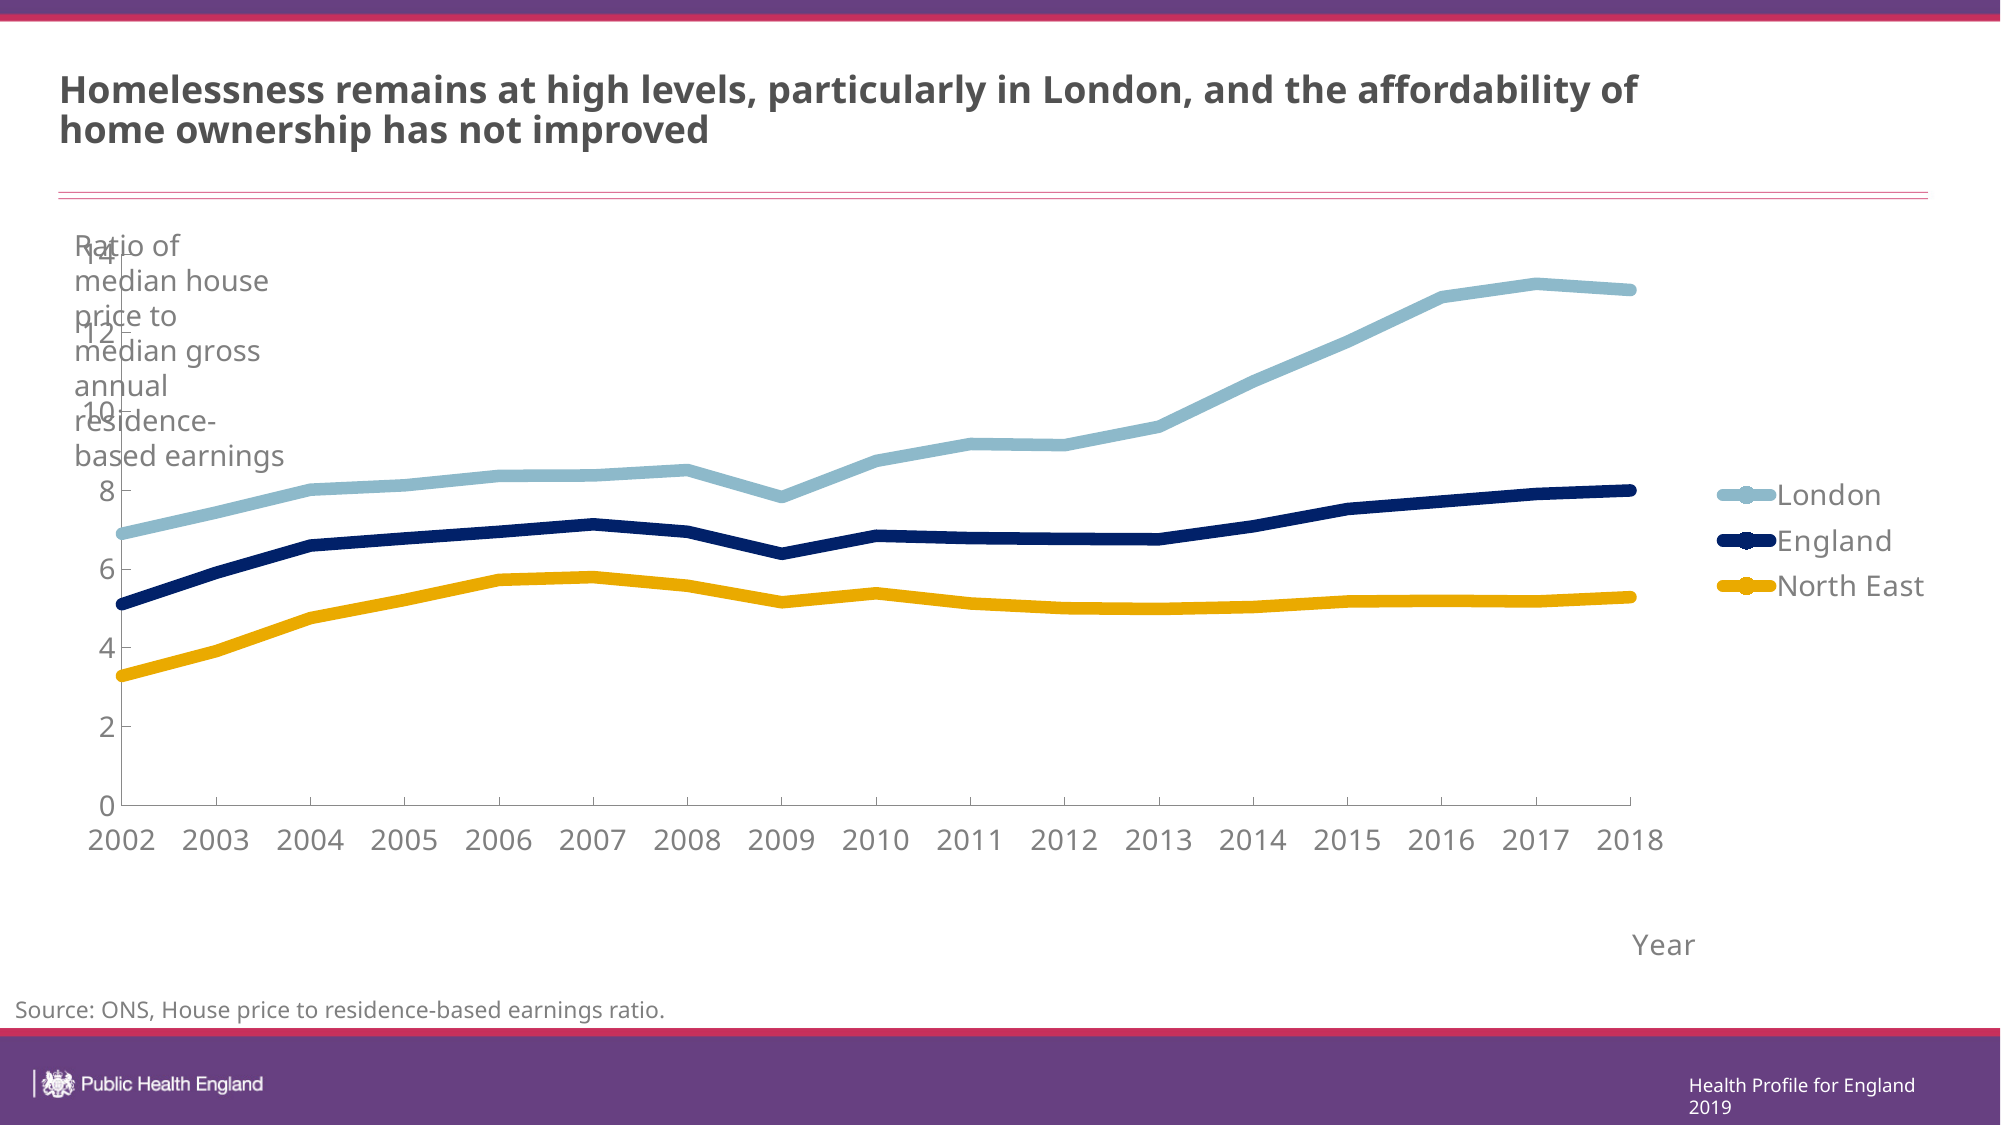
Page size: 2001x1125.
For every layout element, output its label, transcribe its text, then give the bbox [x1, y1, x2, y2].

chart [43, 219, 1937, 974]
text_box Health Profile for England 2019 [1673, 1065, 1978, 1105]
chart [121, 277, 130, 289]
text_box Source: ONS, House price to residence-based earnings ratio. [0, 988, 683, 1032]
title Homelessness remains at high levels, particularly in London, and the affordability of home ownership has not improved [43, 39, 1769, 184]
text_box Ratio of median house price to median gross annual residence-based earnings [59, 219, 304, 270]
